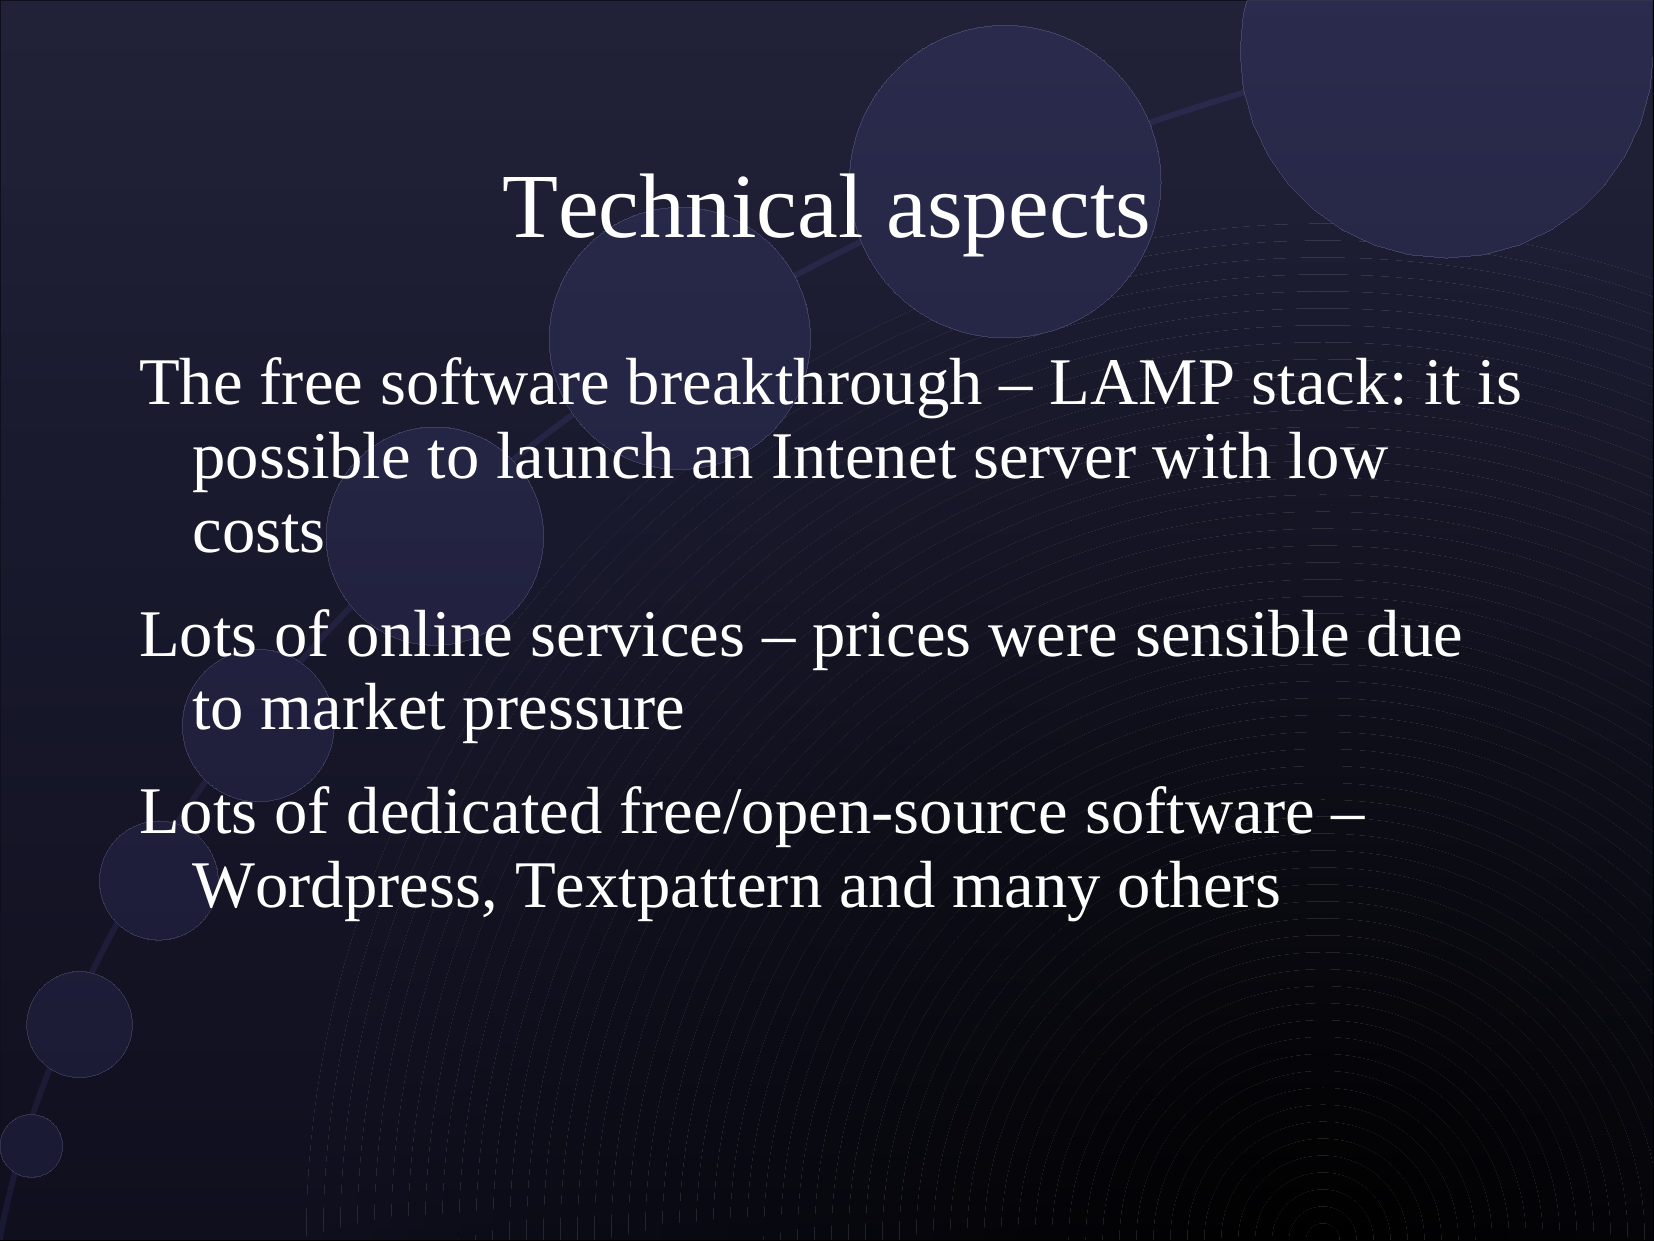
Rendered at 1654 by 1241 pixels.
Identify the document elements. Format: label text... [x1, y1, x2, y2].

title Technical aspects [121, 102, 1534, 311]
list The free software breakthrough – LAMP stack: it is possible to launch an Intenet server with low costs Lots of online services – prices were sensible due to market pressure Lots of dedicated free/open-source software – Wordpress, Textpattern and many others [121, 344, 1534, 1127]
